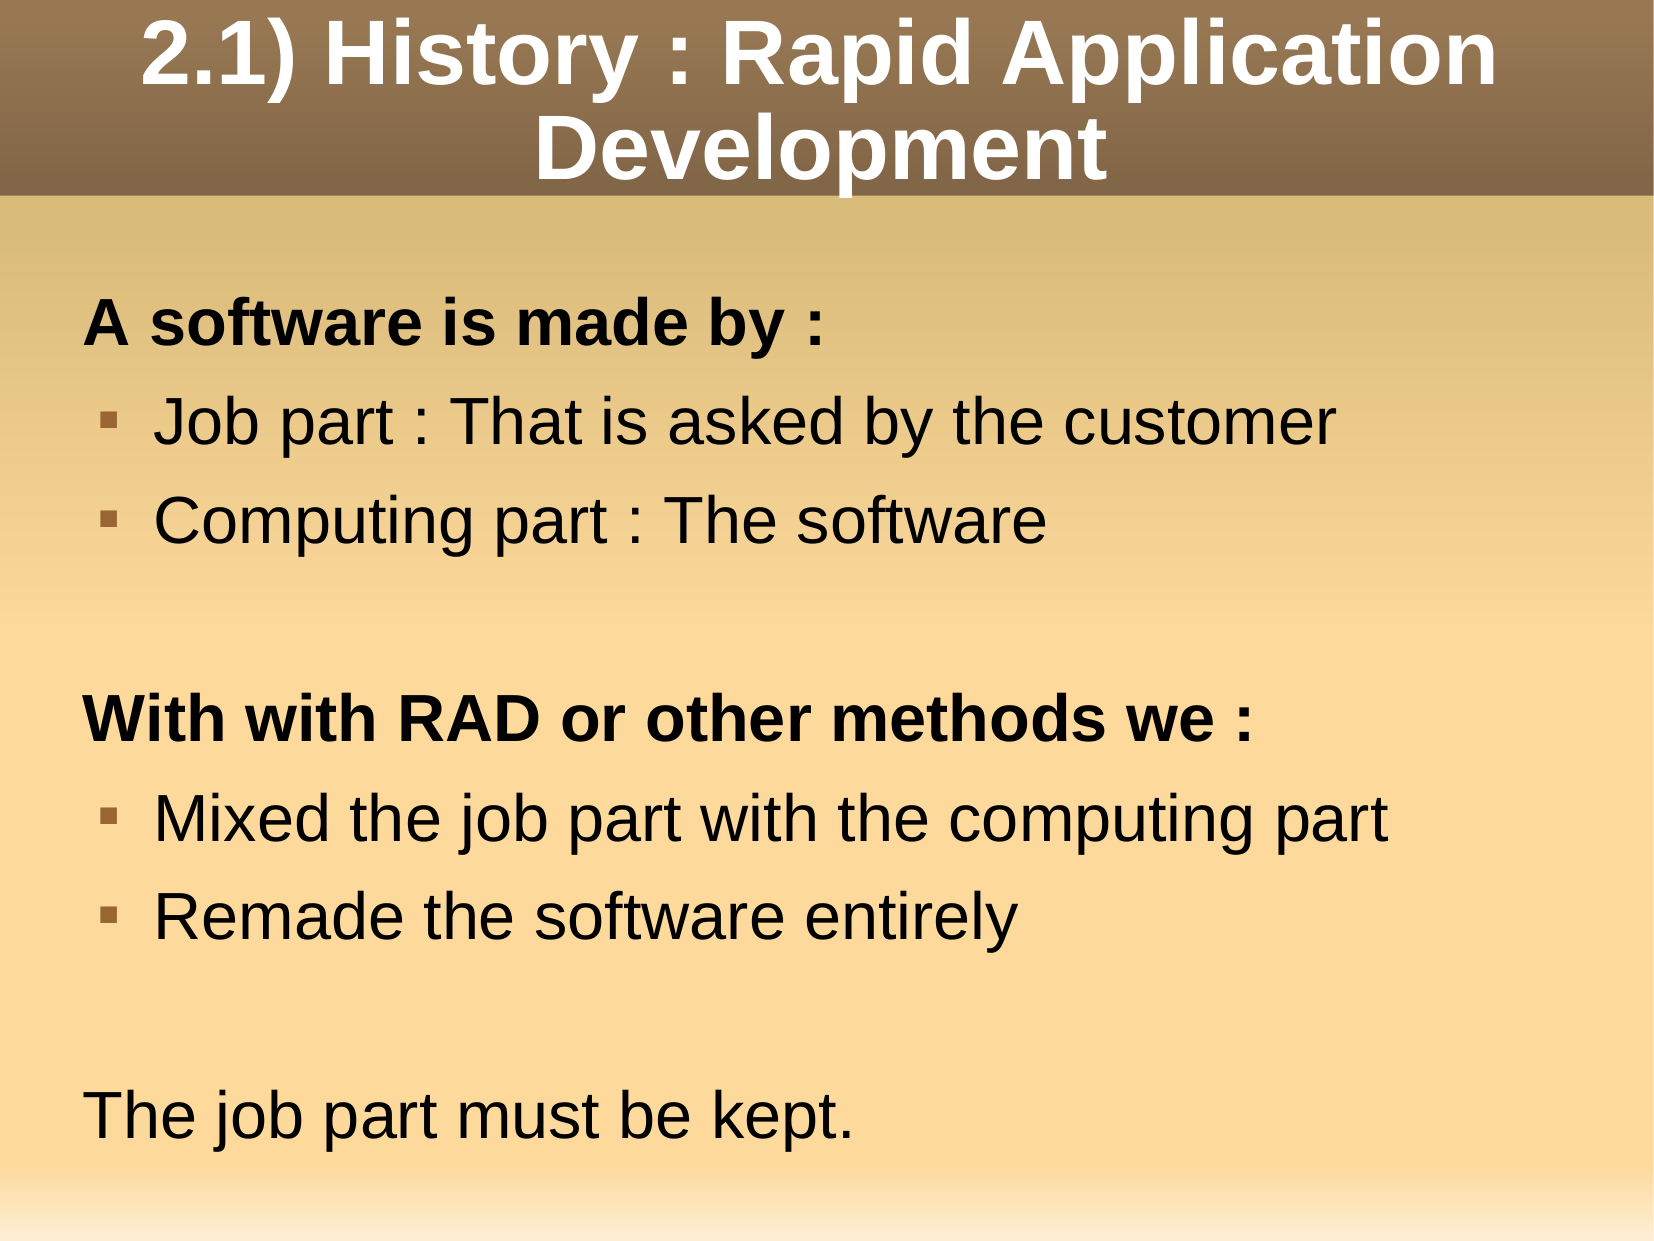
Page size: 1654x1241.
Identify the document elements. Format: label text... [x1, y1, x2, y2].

title 2.1) History : Rapid Application Development [76, 4, 1565, 203]
picture [0, 0, 1654, 1241]
list A software is made by : Job part : That is asked by the customer Computing part : The software With with RAD or other methods we : Mixed the job part with the computing part Remade the software entirely The job part must be kept. [82, 290, 1571, 1158]
